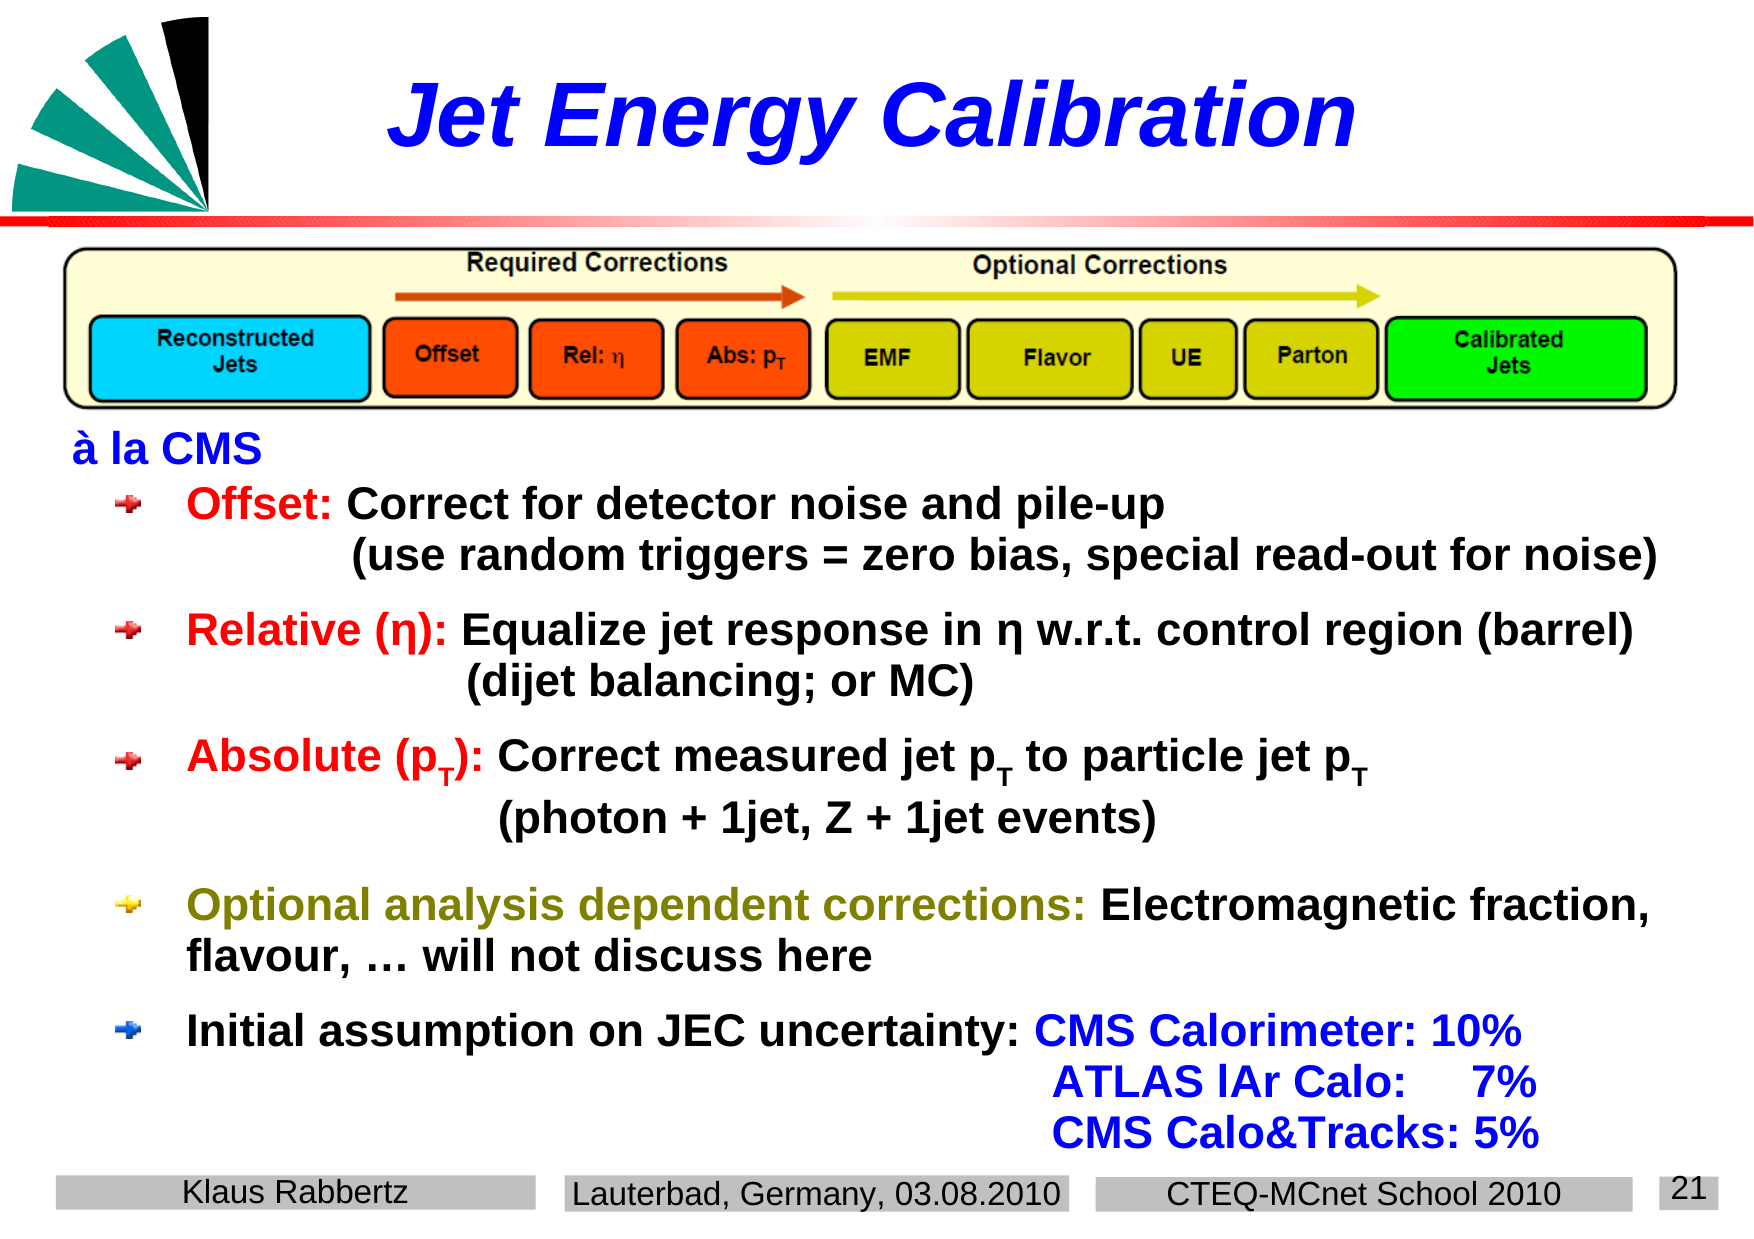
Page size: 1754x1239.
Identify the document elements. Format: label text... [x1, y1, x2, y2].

picture [61, 244, 1680, 413]
picture [12, 17, 209, 214]
text_box à la CMS [60, 417, 275, 482]
title Jet Energy Calibration [220, 16, 1525, 213]
list Offset: Correct for detector noise and pile-up (use random triggers = zero bias, special read-out for noise) Relative (η): Equalize jet response in η w.r.t. control region (barrel) (dijet balancing; or MC) Absolute (pT): Correct measured jet pT to particle jet pT (photon + 1jet, Z + 1jet events) Optional analysis dependent corrections: Electromagnetic fraction, flavour, … will not discuss here Initial assumption on JEC uncertainty: CMS Calorimeter: 10% ATLAS lAr Calo: 7% CMS Calo&Tracks: 5% [56, 477, 1662, 1170]
